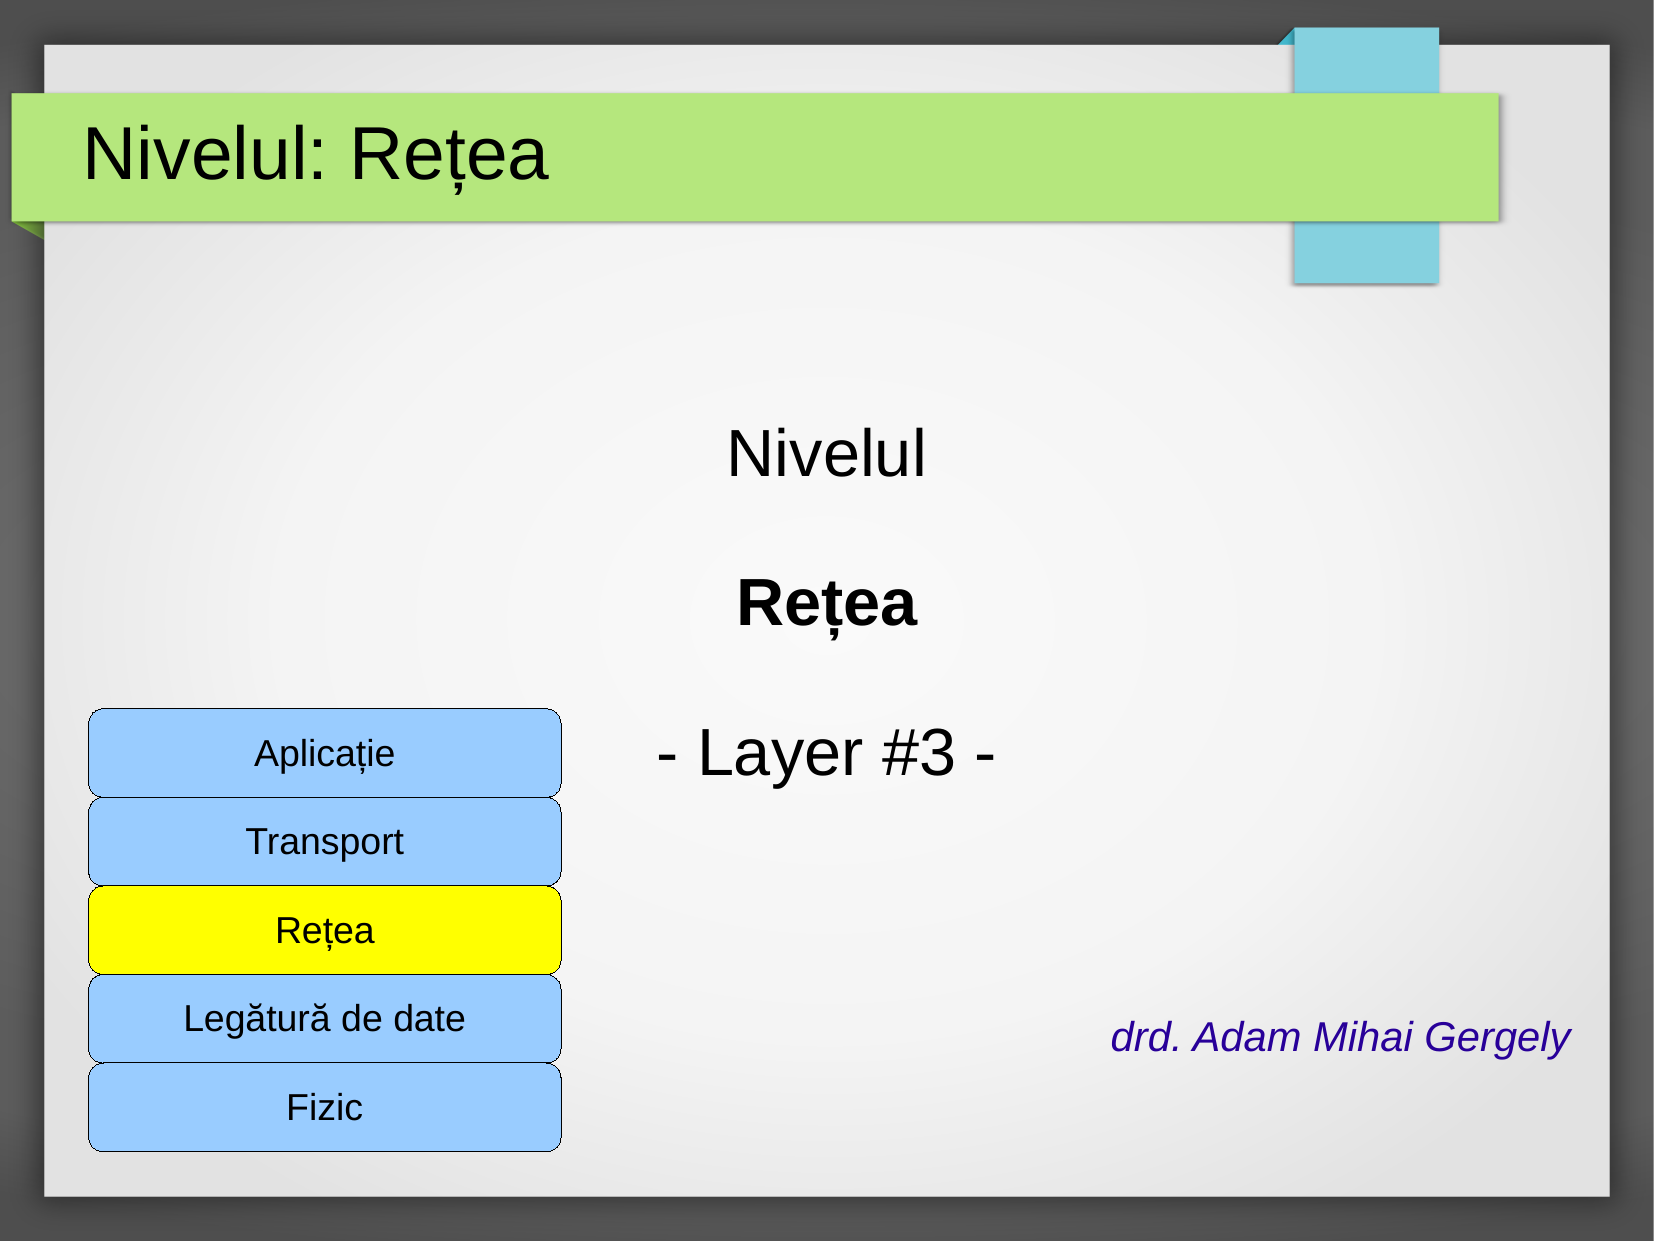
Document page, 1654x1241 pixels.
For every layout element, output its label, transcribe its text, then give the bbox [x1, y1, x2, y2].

picture [0, 0, 1654, 1241]
text_box Fizic [88, 1062, 562, 1152]
text_box Transport [88, 797, 562, 886]
text_box Rețea [88, 885, 562, 974]
text_box Aplicație [88, 708, 562, 797]
subtitle Nivelul Rețea - Layer #3 - drd. Adam Mihai Gergely [82, 295, 1571, 1182]
title Nivelul: Rețea [82, 94, 1264, 213]
text_box Legătură de date [88, 974, 562, 1063]
